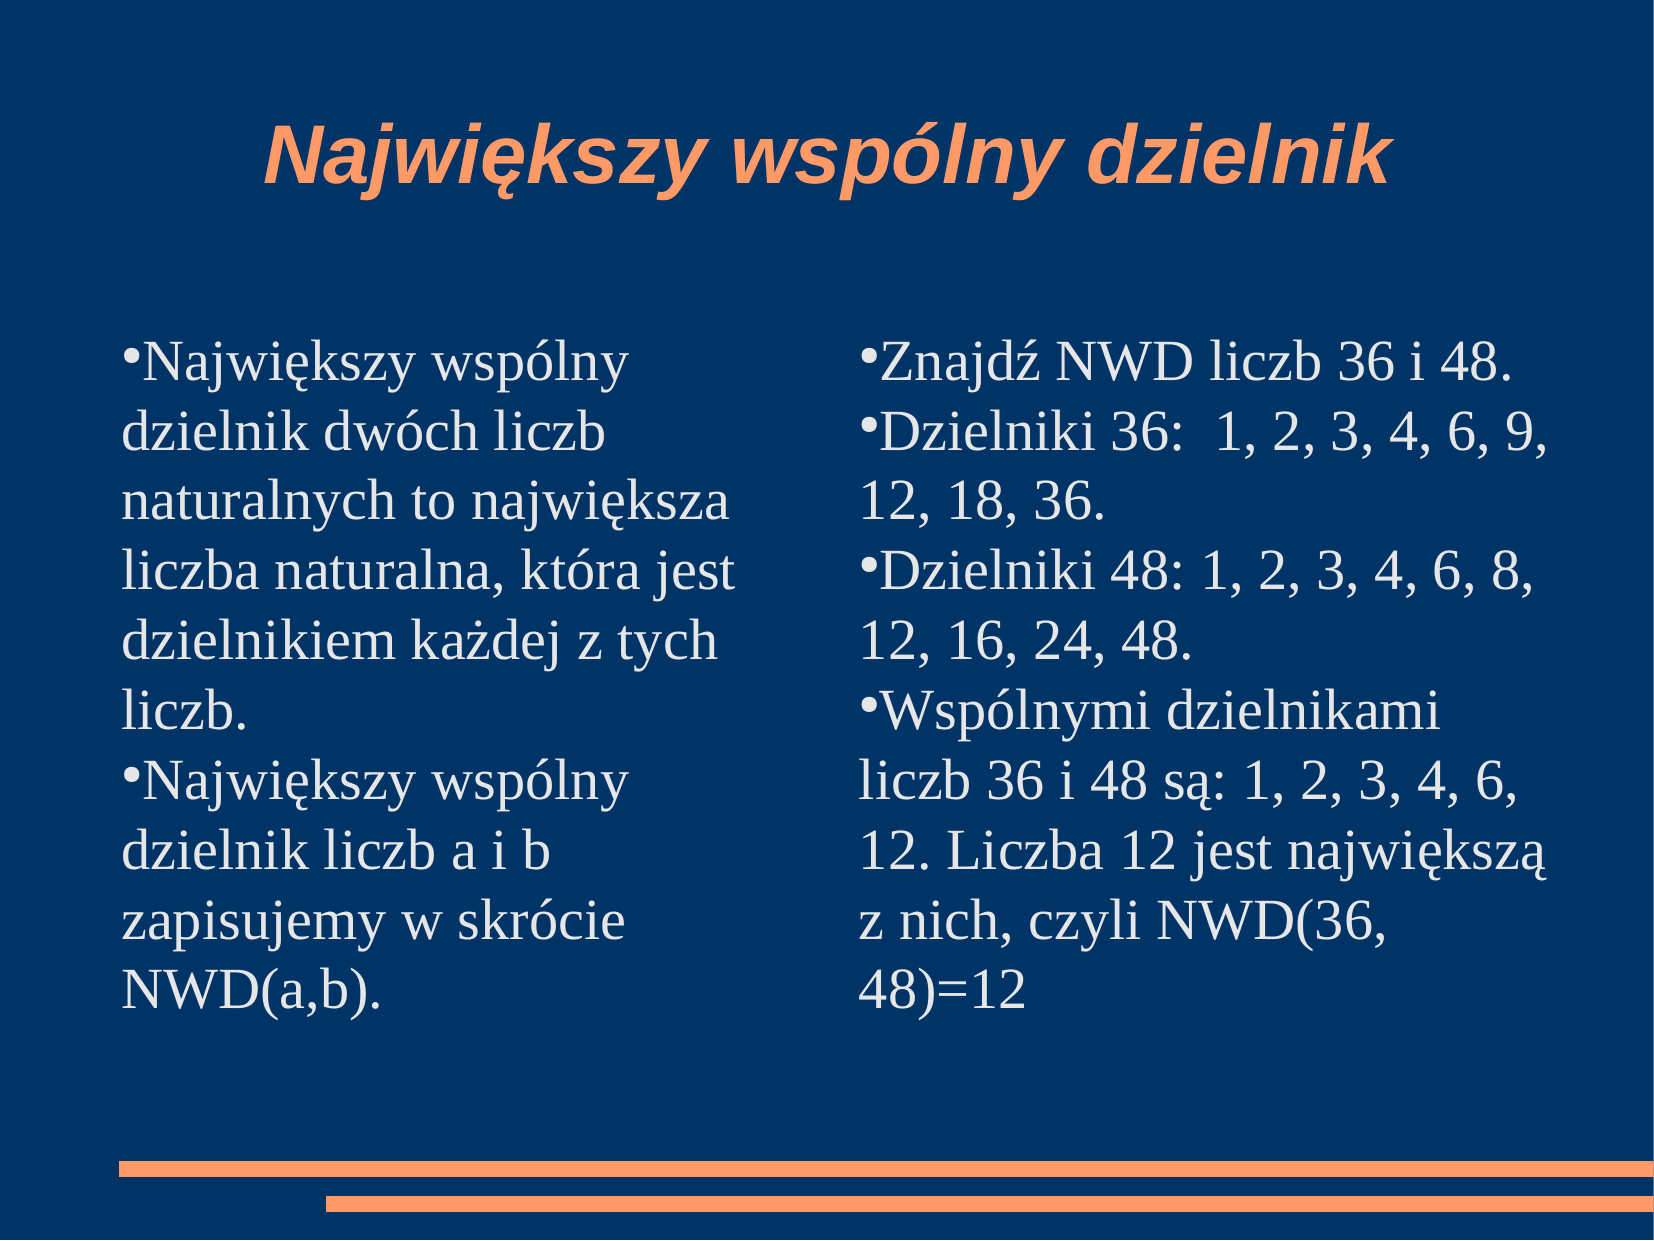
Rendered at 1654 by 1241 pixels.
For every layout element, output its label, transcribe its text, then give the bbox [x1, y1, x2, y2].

list Największy wspólny dzielnik dwóch liczb naturalnych to największa liczba naturalna, która jest dzielnikiem każdej z tych liczb. Największy wspólny dzielnik liczb a i b zapisujemy w skrócie NWD(a,b). [121, 321, 824, 1132]
title Największy wspólny dzielnik [121, 46, 1534, 254]
list Znajdź NWD liczb 36 i 48. Dzielniki 36: 1, 2, 3, 4, 6, 9, 12, 18, 36. Dzielniki 48: 1, 2, 3, 4, 6, 8, 12, 16, 24, 48. Wspólnymi dzielnikami liczb 36 i 48 są: 1, 2, 3, 4, 6, 12. Liczba 12 jest największą z nich, czyli NWD(36, 48)=12 [858, 321, 1562, 1132]
